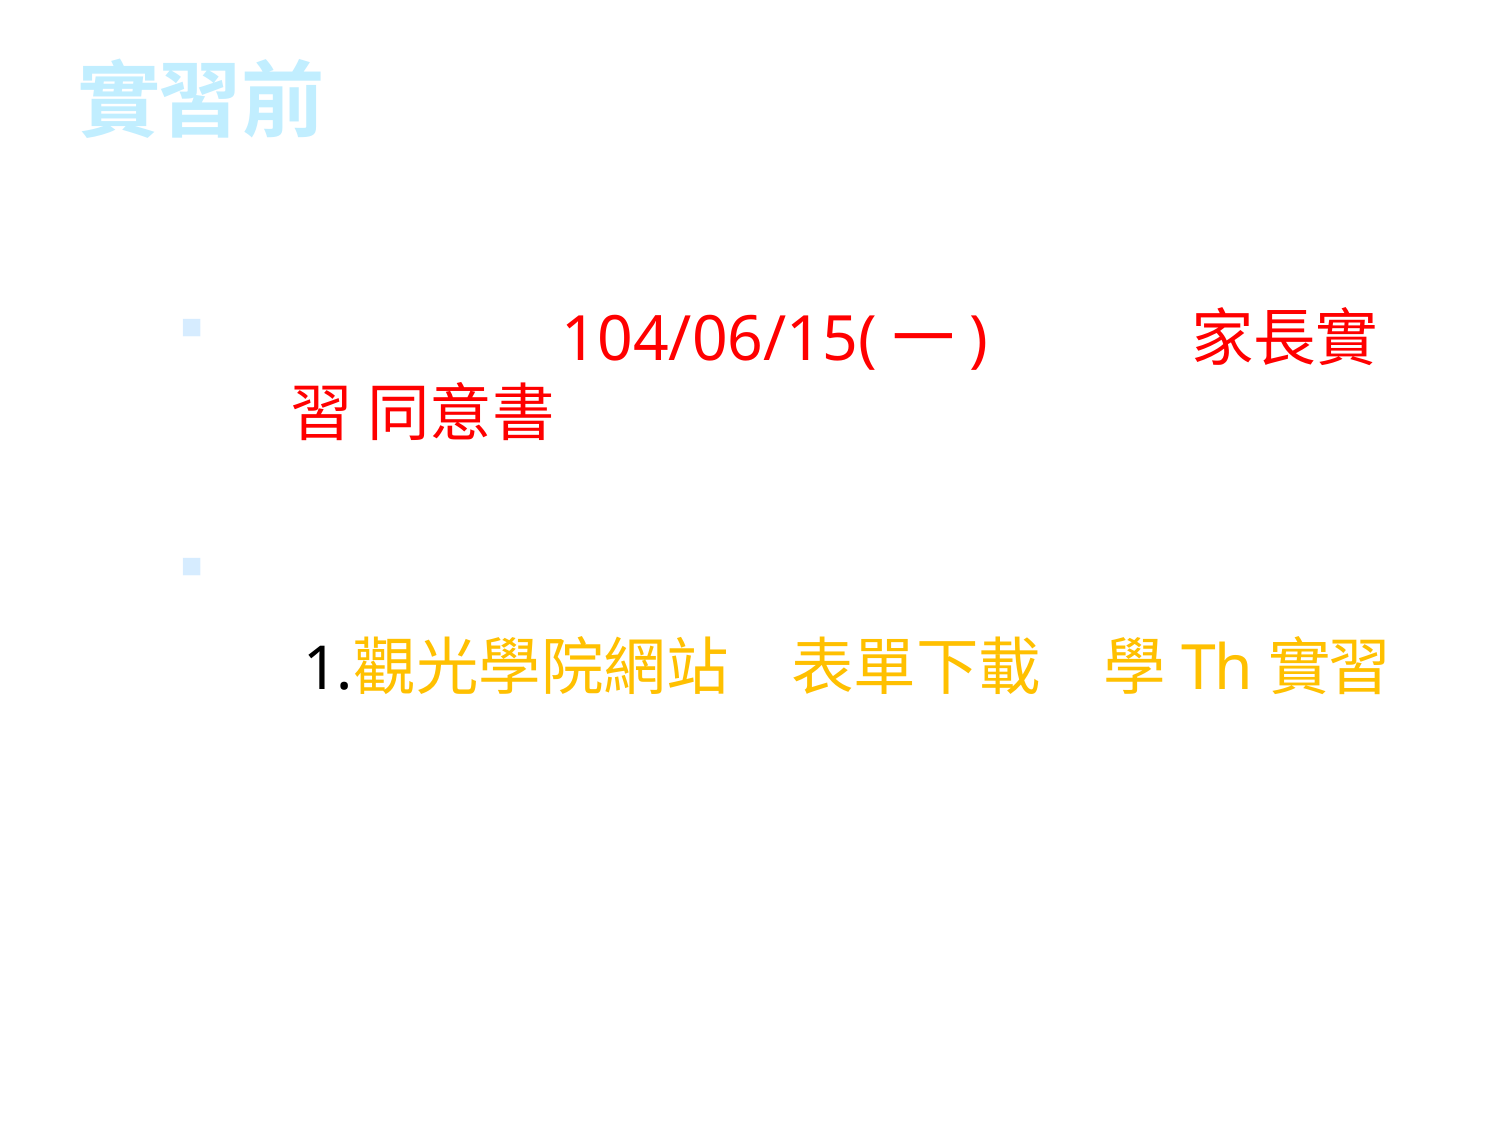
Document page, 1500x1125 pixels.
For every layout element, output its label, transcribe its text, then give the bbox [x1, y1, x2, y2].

title 實習前 [162, 86, 413, 192]
text_box 統⼀實習於104/06/15(⼀)前繳交家⻑實習 同意書，內容須填寫完整，若有特殊狀況 請先告知。 家⻑同意書可於 觀光學院網站→表單下載→學Th實習 [174, 296, 1393, 705]
